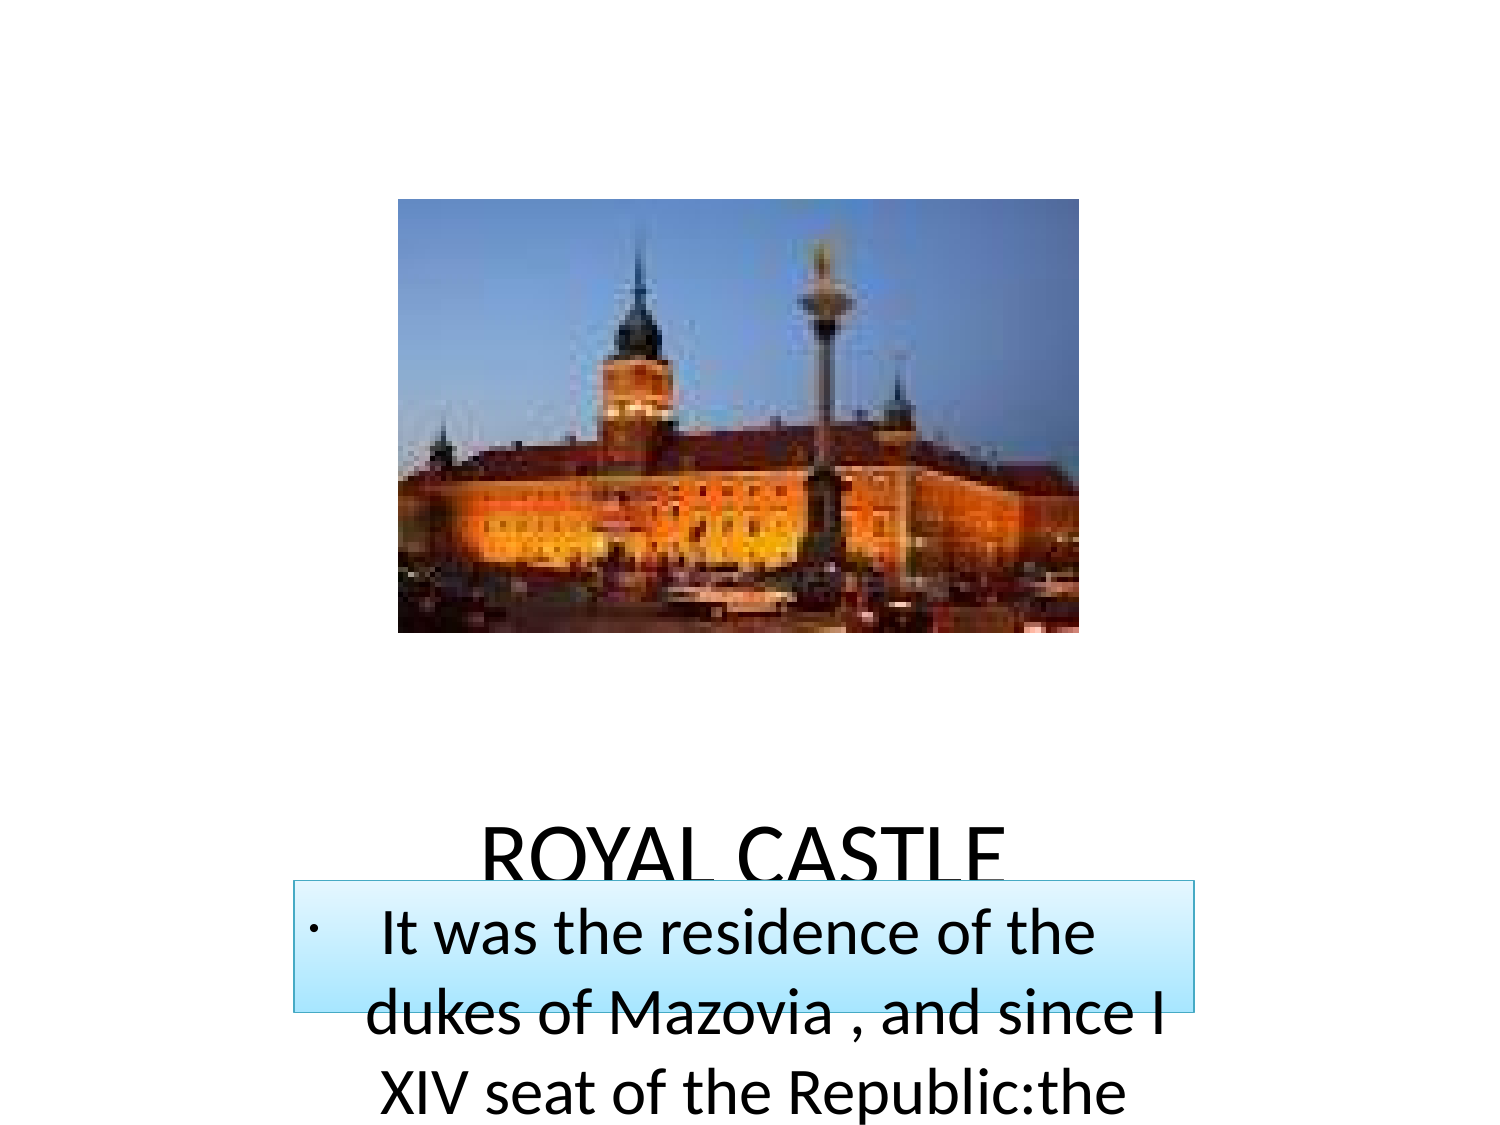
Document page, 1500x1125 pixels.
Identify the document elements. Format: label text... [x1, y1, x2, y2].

title ROYAL CASTLE [294, 787, 1194, 880]
list It was the residence of the dukes of Mazovia , and since I XIV seat of the Republic:the King and the Senate ( the House of Deputies and the Senate). Today a monument to history and kultury national museum and representive [294, 880, 1194, 1013]
picture [398, 199, 1079, 633]
